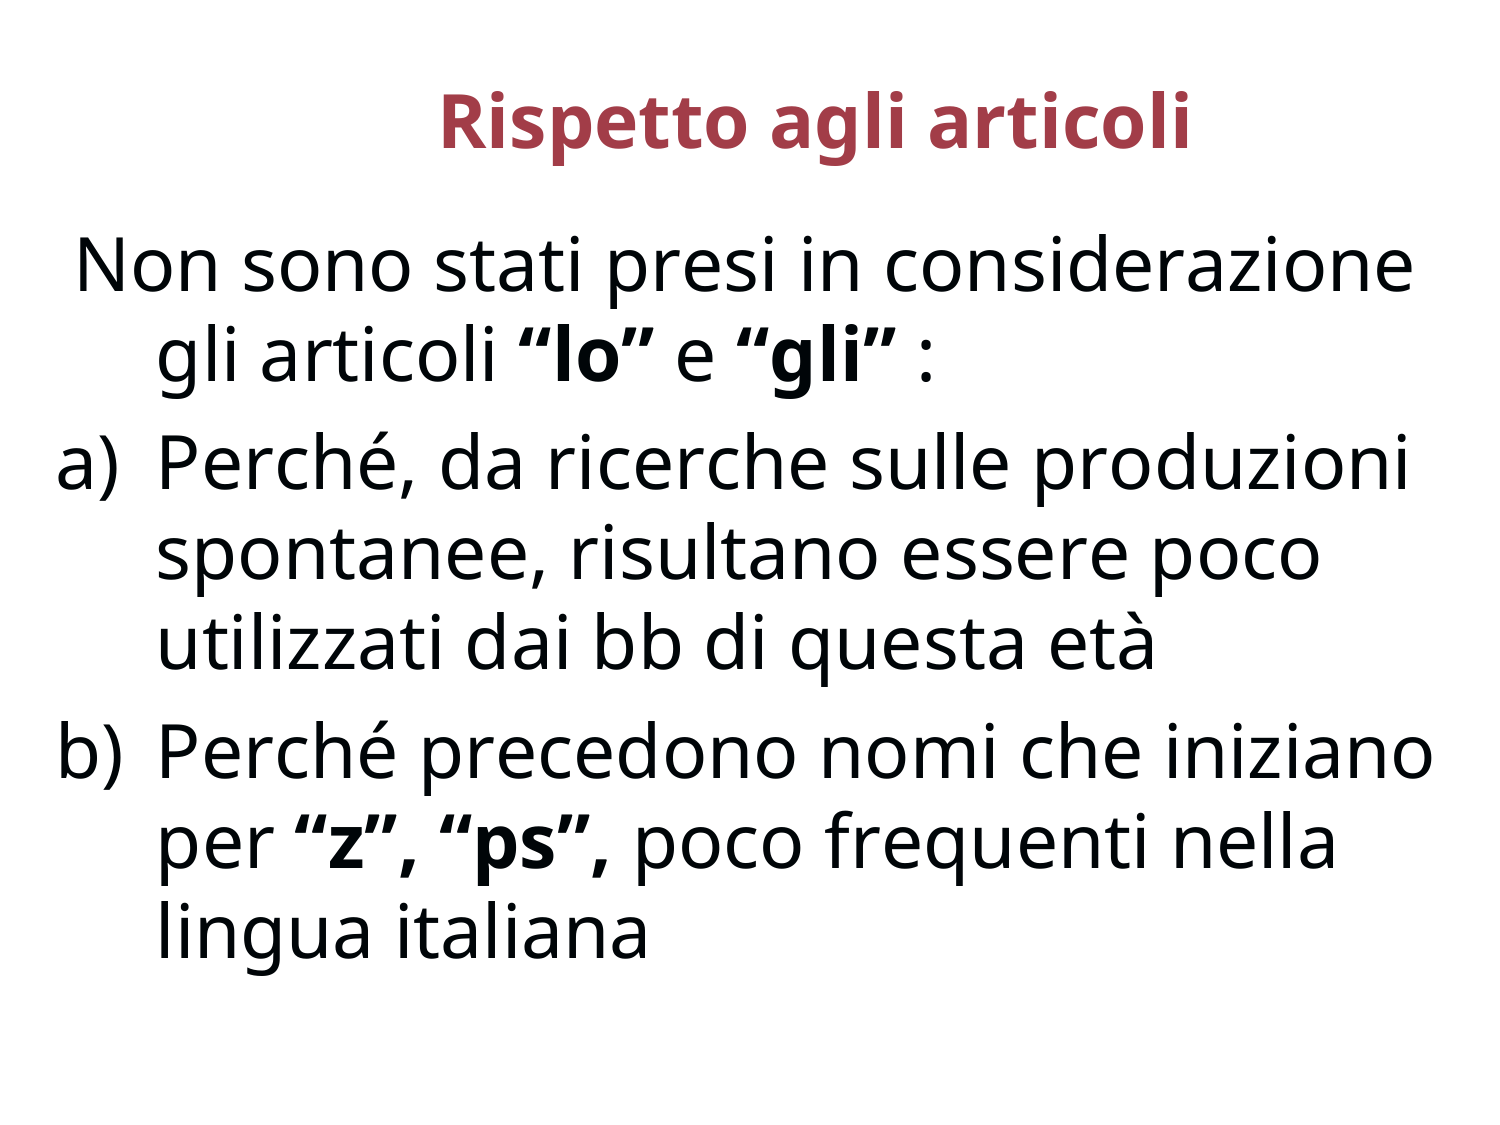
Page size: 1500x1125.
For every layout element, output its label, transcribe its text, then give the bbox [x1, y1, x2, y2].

list Non sono stati presi in considerazione gli articoli “lo” e “gli” : Perché, da ricerche sulle produzioni spontanee, risultano essere poco utilizzati dai bb di questa età Perché precedono nomi che iniziano per “z”, “ps”, poco frequenti nella lingua italiana [41, 208, 1459, 988]
text_box Rispetto agli articoli [422, 66, 1209, 172]
